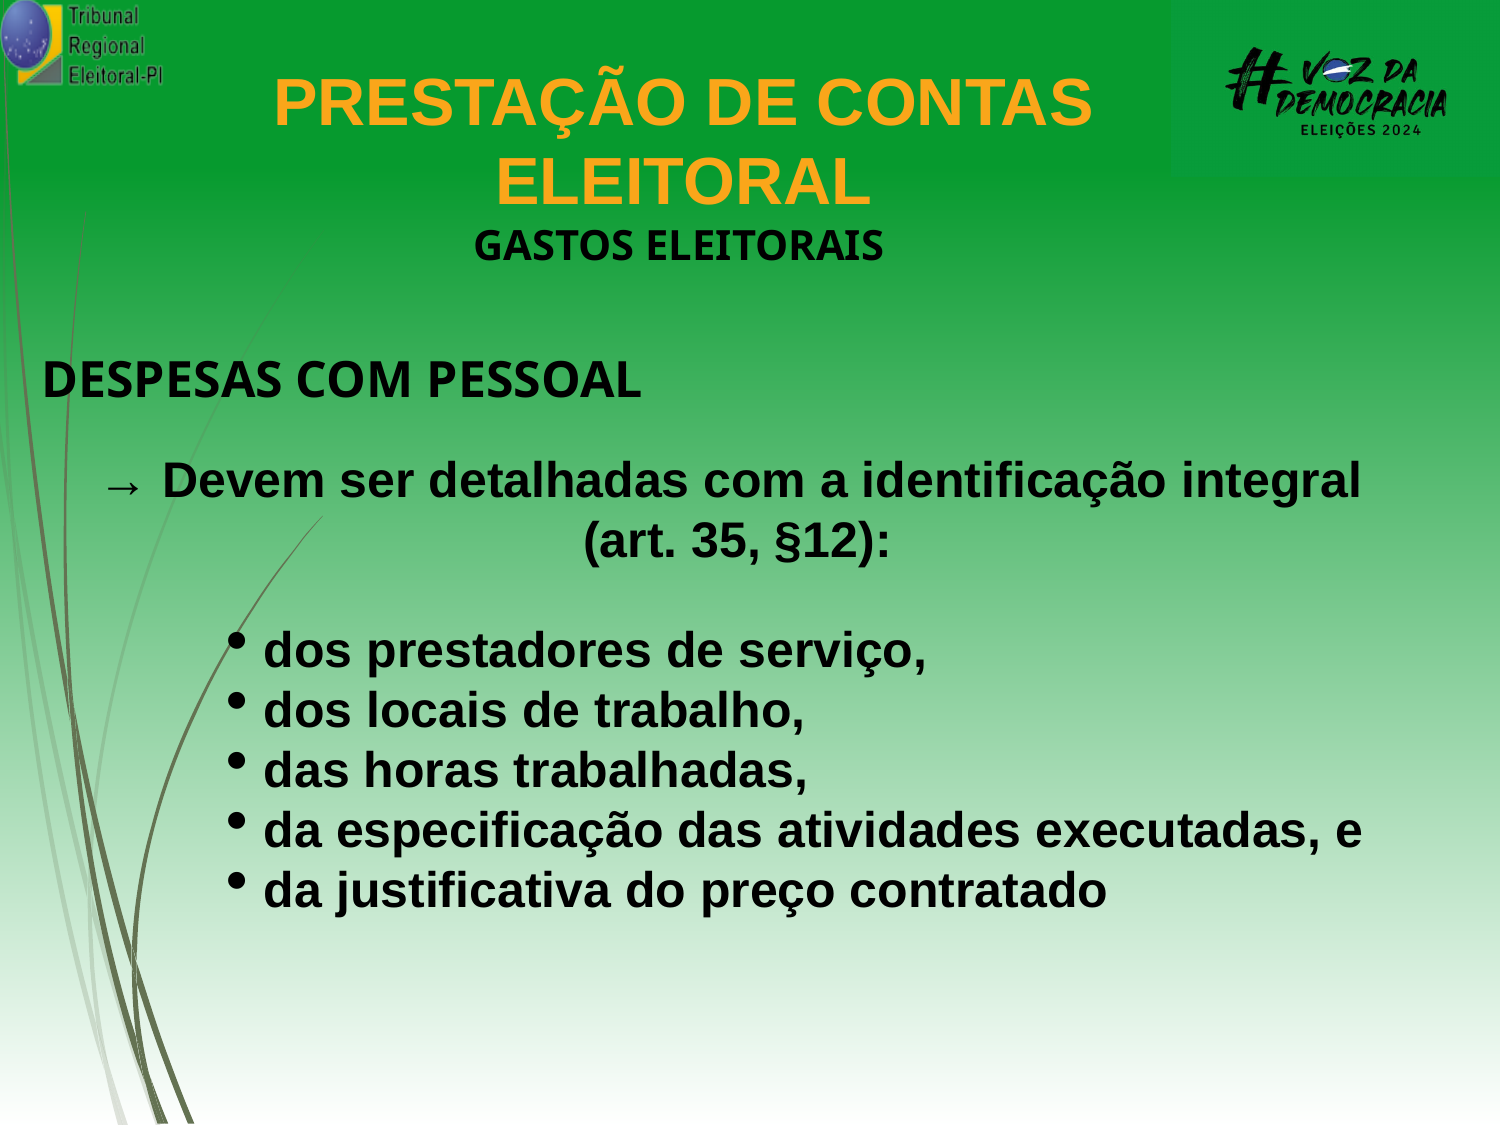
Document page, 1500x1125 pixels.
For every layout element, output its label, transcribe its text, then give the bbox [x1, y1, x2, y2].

text_box PRESTAÇÃO DE CONTAS ELEITORAL GASTOS ELEITORAIS [0, 50, 1368, 266]
text_box despesas com pessoal → Devem ser detalhadas com a identificação integral (art. 35, §12): dos prestadores de serviço, dos locais de trabalho, das horas trabalhadas, da especificação das atividades executadas, e da justificativa do preço contratado [12, 259, 1463, 1125]
picture [1171, 0, 1500, 177]
picture [0, 0, 177, 94]
